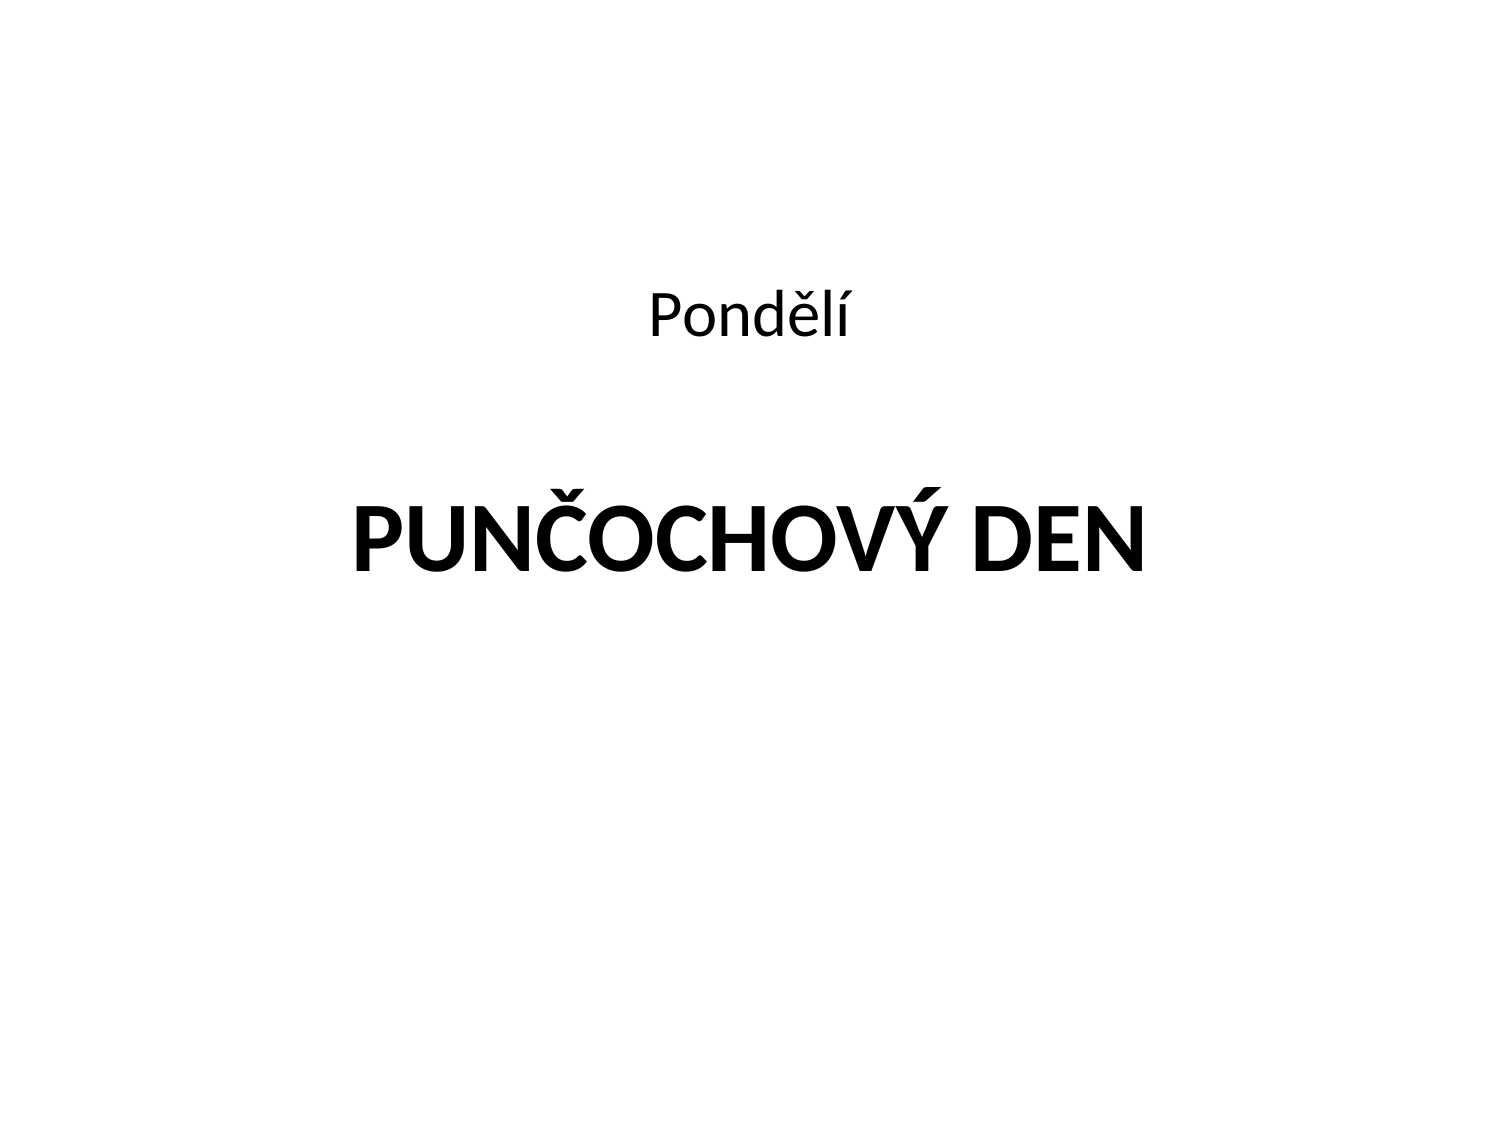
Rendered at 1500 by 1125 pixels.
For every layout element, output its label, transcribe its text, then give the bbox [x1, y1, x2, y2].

list Pondělí PUNČOCHOVÝ DEN [75, 262, 1426, 1005]
